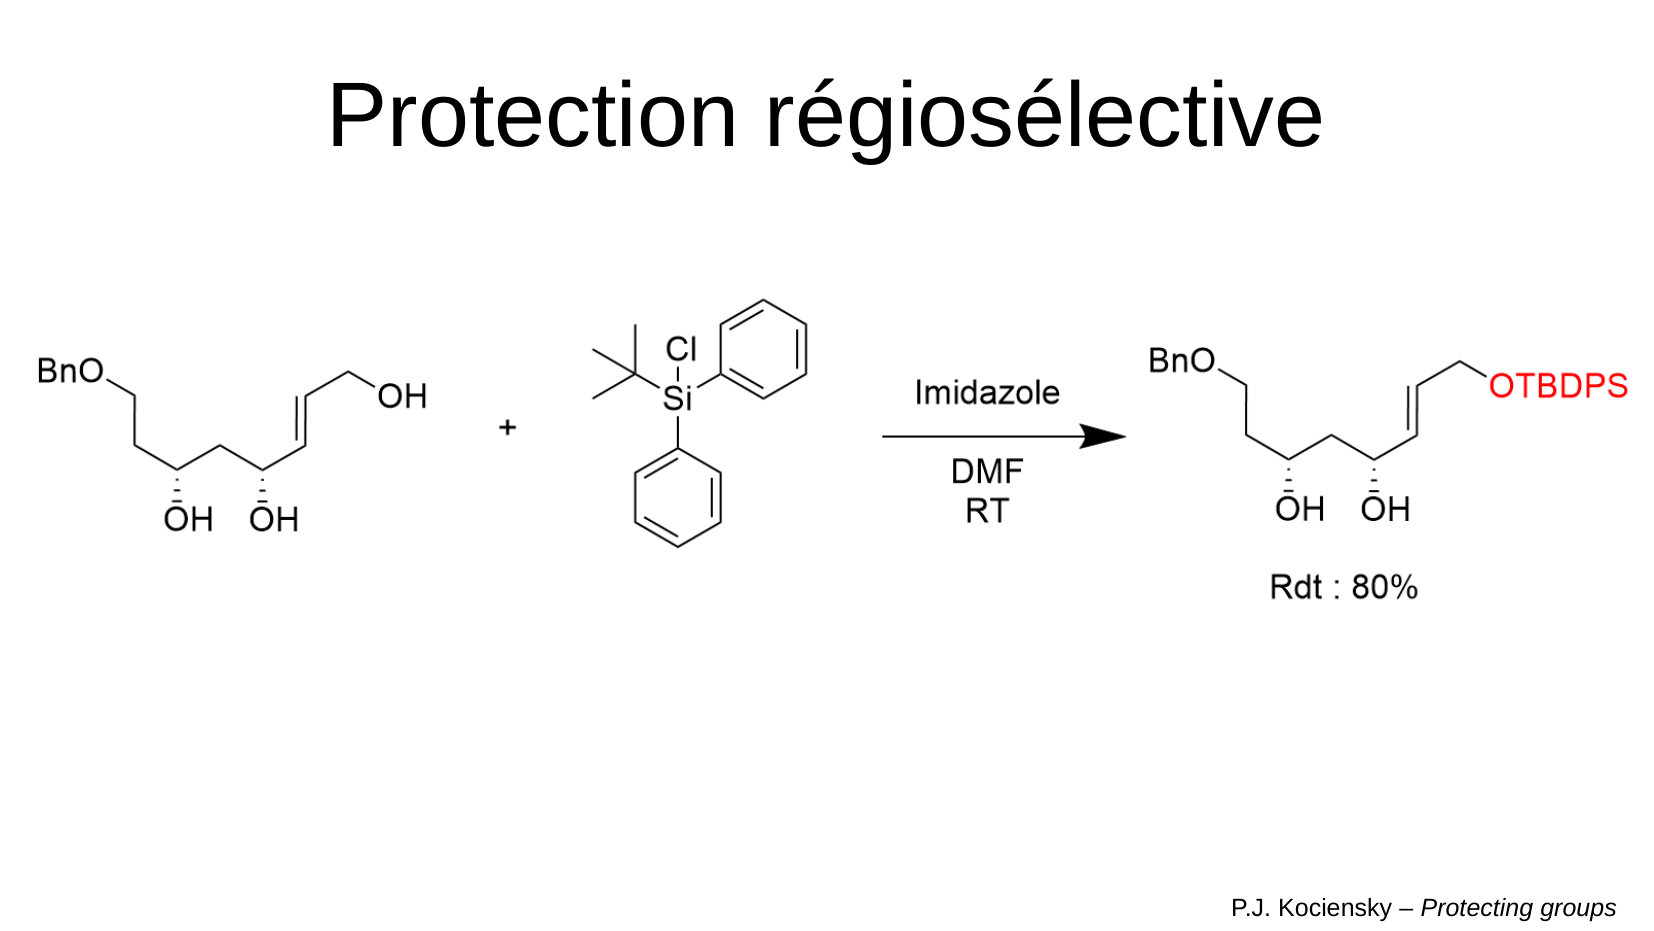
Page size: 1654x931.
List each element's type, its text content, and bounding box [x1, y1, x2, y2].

text_box P.J. Kociensky – Protecting groups [1216, 885, 1654, 929]
picture [5, 279, 1654, 657]
title Protection régiosélective [82, 37, 1571, 193]
